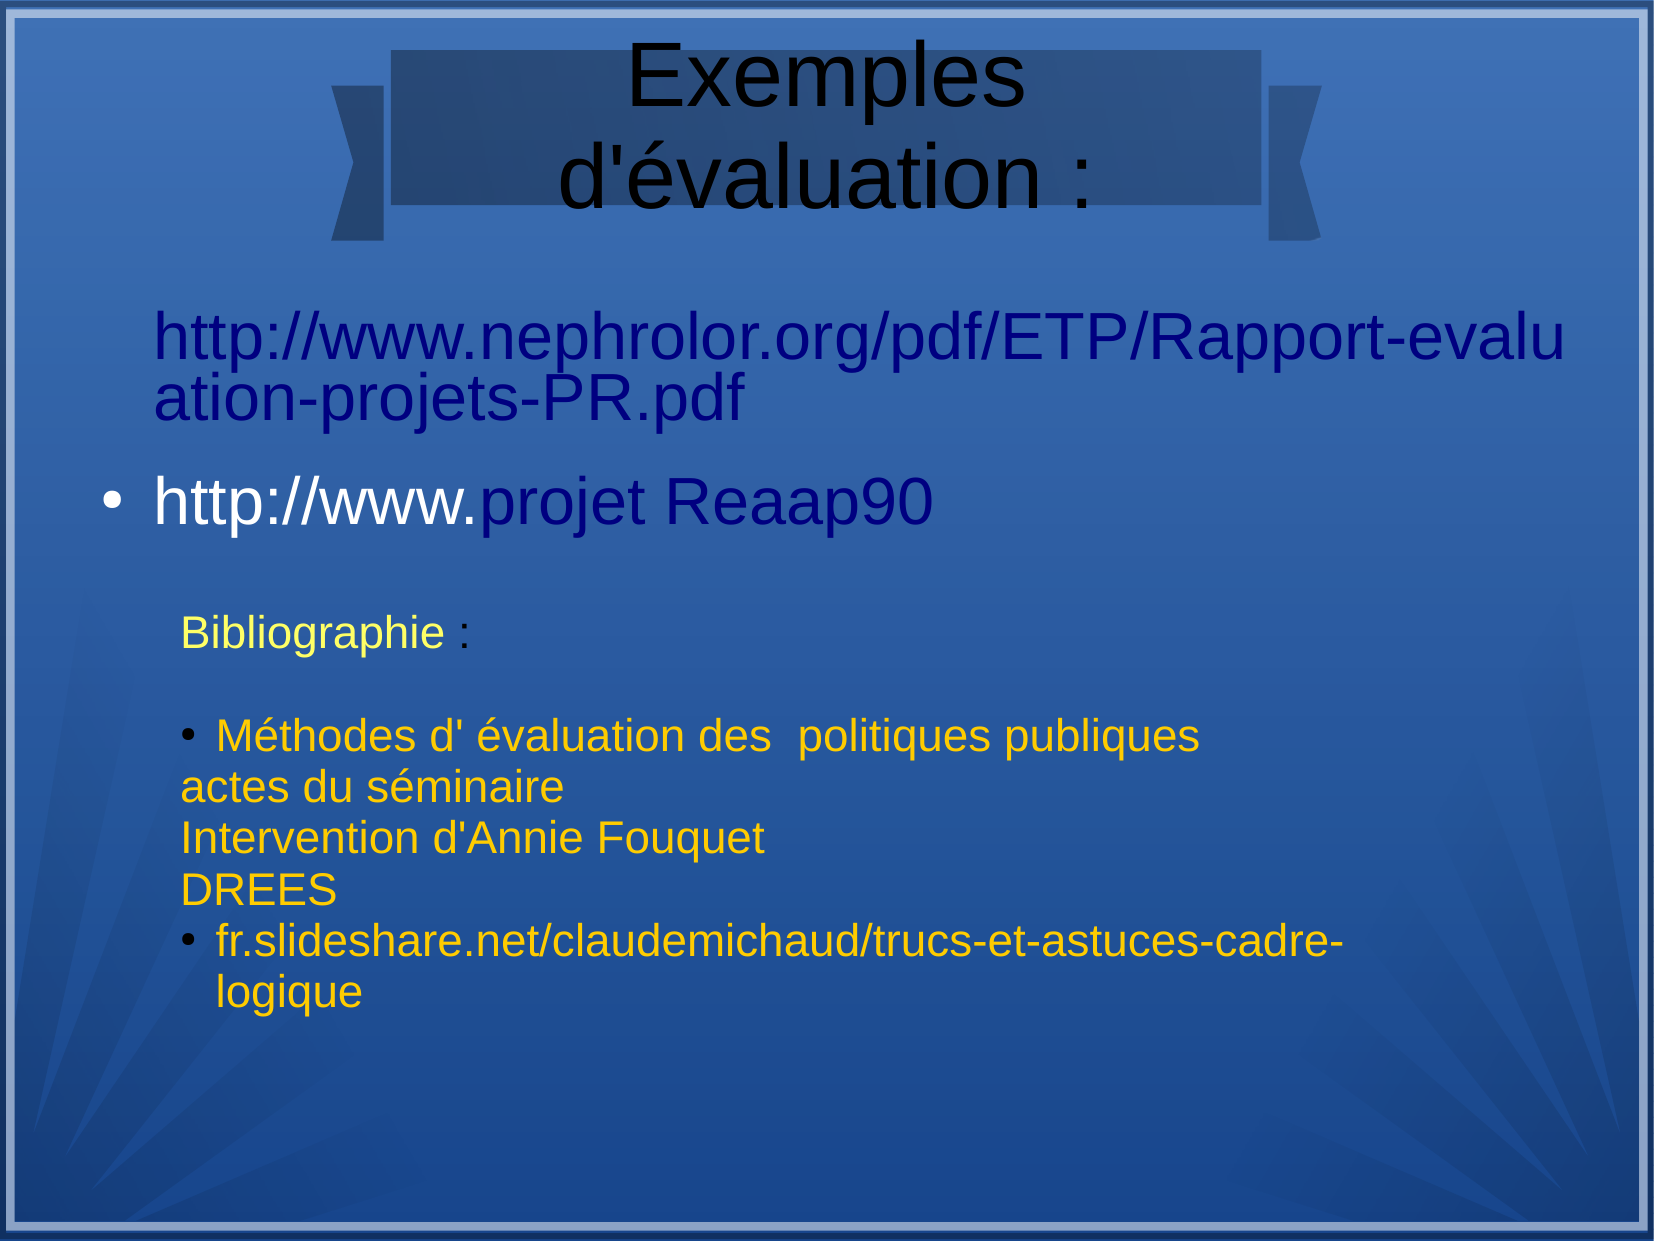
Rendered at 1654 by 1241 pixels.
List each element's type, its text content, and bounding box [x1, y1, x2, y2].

title Exemples d'évaluation : [389, 23, 1264, 229]
text_box Bibliographie : Méthodes d' évaluation des politiques publiques actes du séminaire Intervention d'Annie Fouquet DREES fr.slideshare.net/claudemichaud/trucs-et-astuces-cadre-logique [165, 600, 1508, 1016]
list http://www.nephrolor.org/pdf/ETP/Rapport-evaluation-projets-PR.pdf http://www.projet Reaap90 [82, 299, 1571, 1241]
